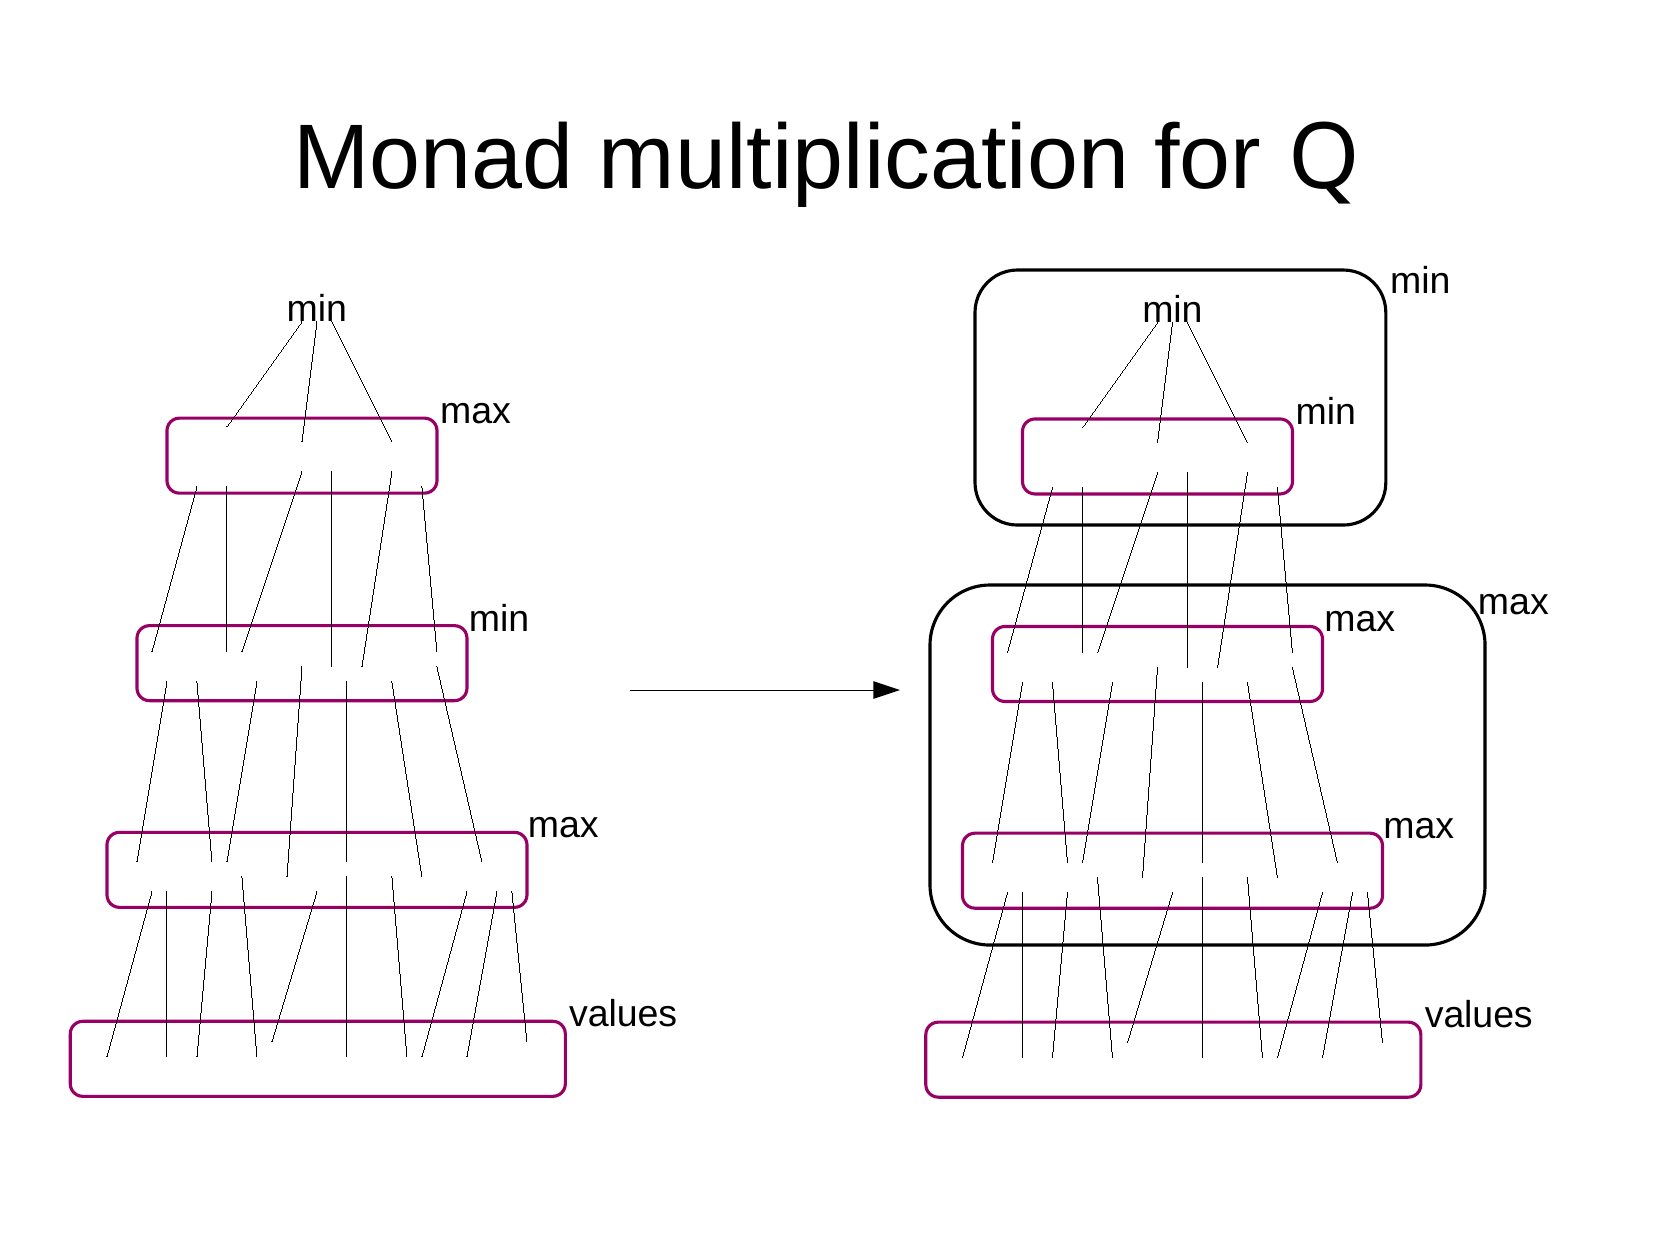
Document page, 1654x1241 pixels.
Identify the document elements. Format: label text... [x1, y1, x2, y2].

text_box max [425, 382, 531, 440]
text_box min [271, 280, 362, 338]
text_box max [1368, 797, 1474, 855]
text_box min [1127, 281, 1218, 339]
text_box max [513, 796, 619, 854]
title Monad multiplication for Q [82, 49, 1571, 257]
text_box min [1280, 383, 1384, 440]
text_box min [1375, 251, 1466, 309]
text_box values [554, 985, 707, 1043]
text_box max [1463, 572, 1569, 630]
text_box min [454, 589, 560, 647]
text_box values [1409, 986, 1563, 1044]
text_box max [1309, 590, 1415, 648]
